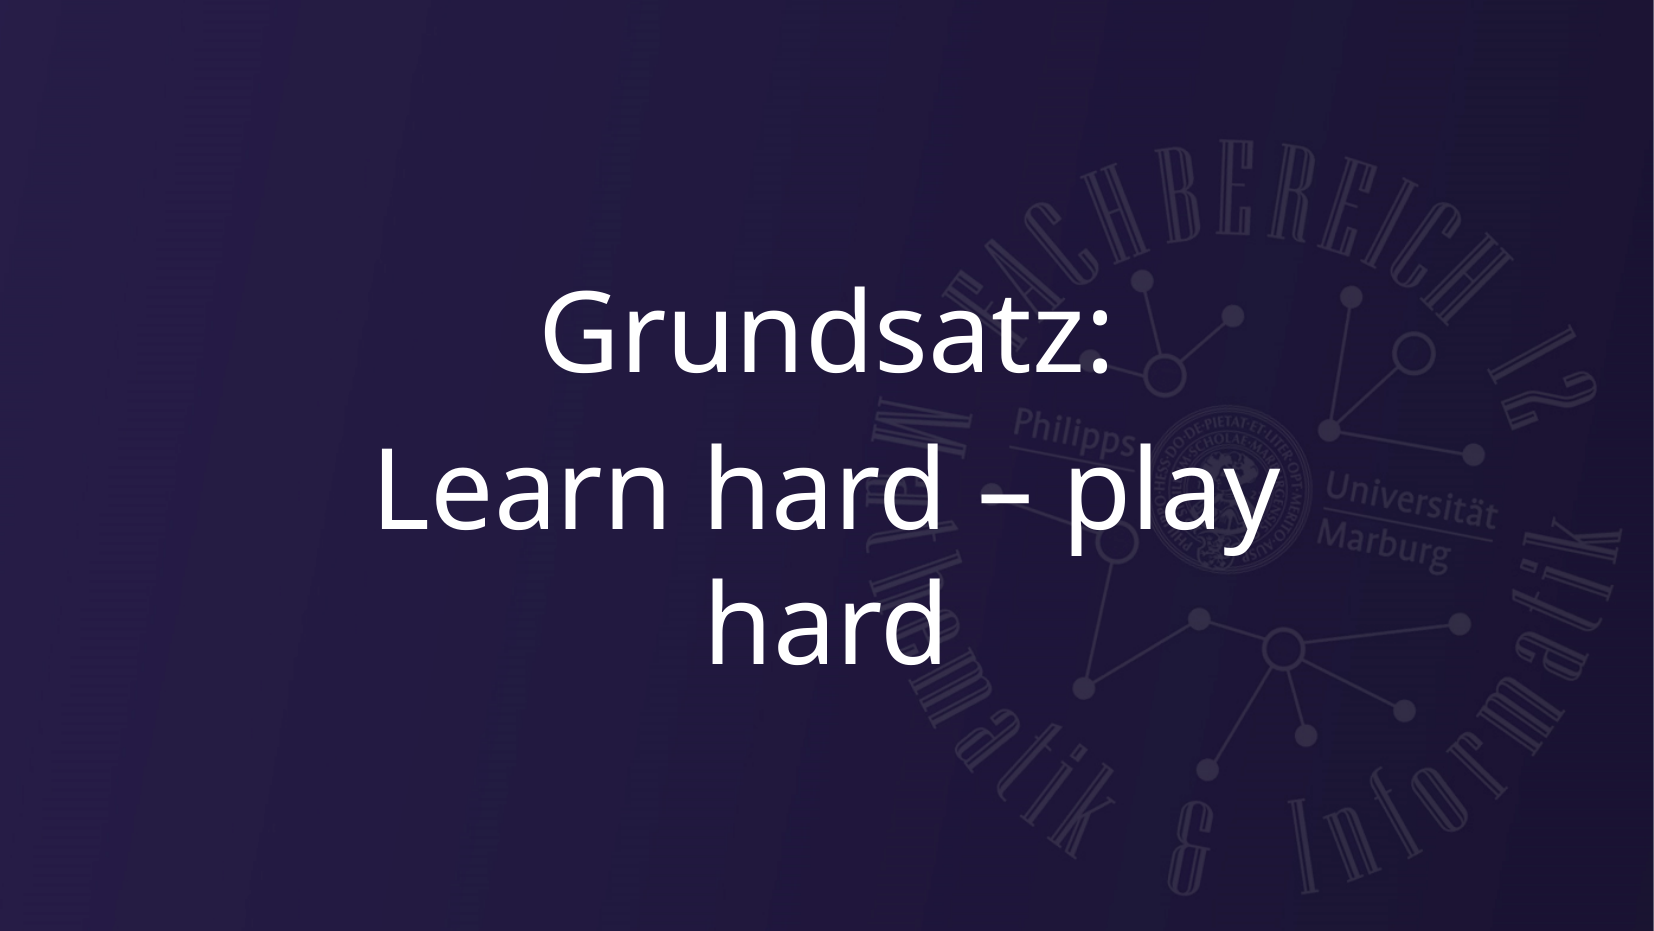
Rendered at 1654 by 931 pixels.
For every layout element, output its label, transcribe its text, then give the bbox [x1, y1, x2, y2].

picture [0, 0, 1654, 931]
subtitle Grundsatz: Learn hard – play hard [268, 16, 1385, 931]
